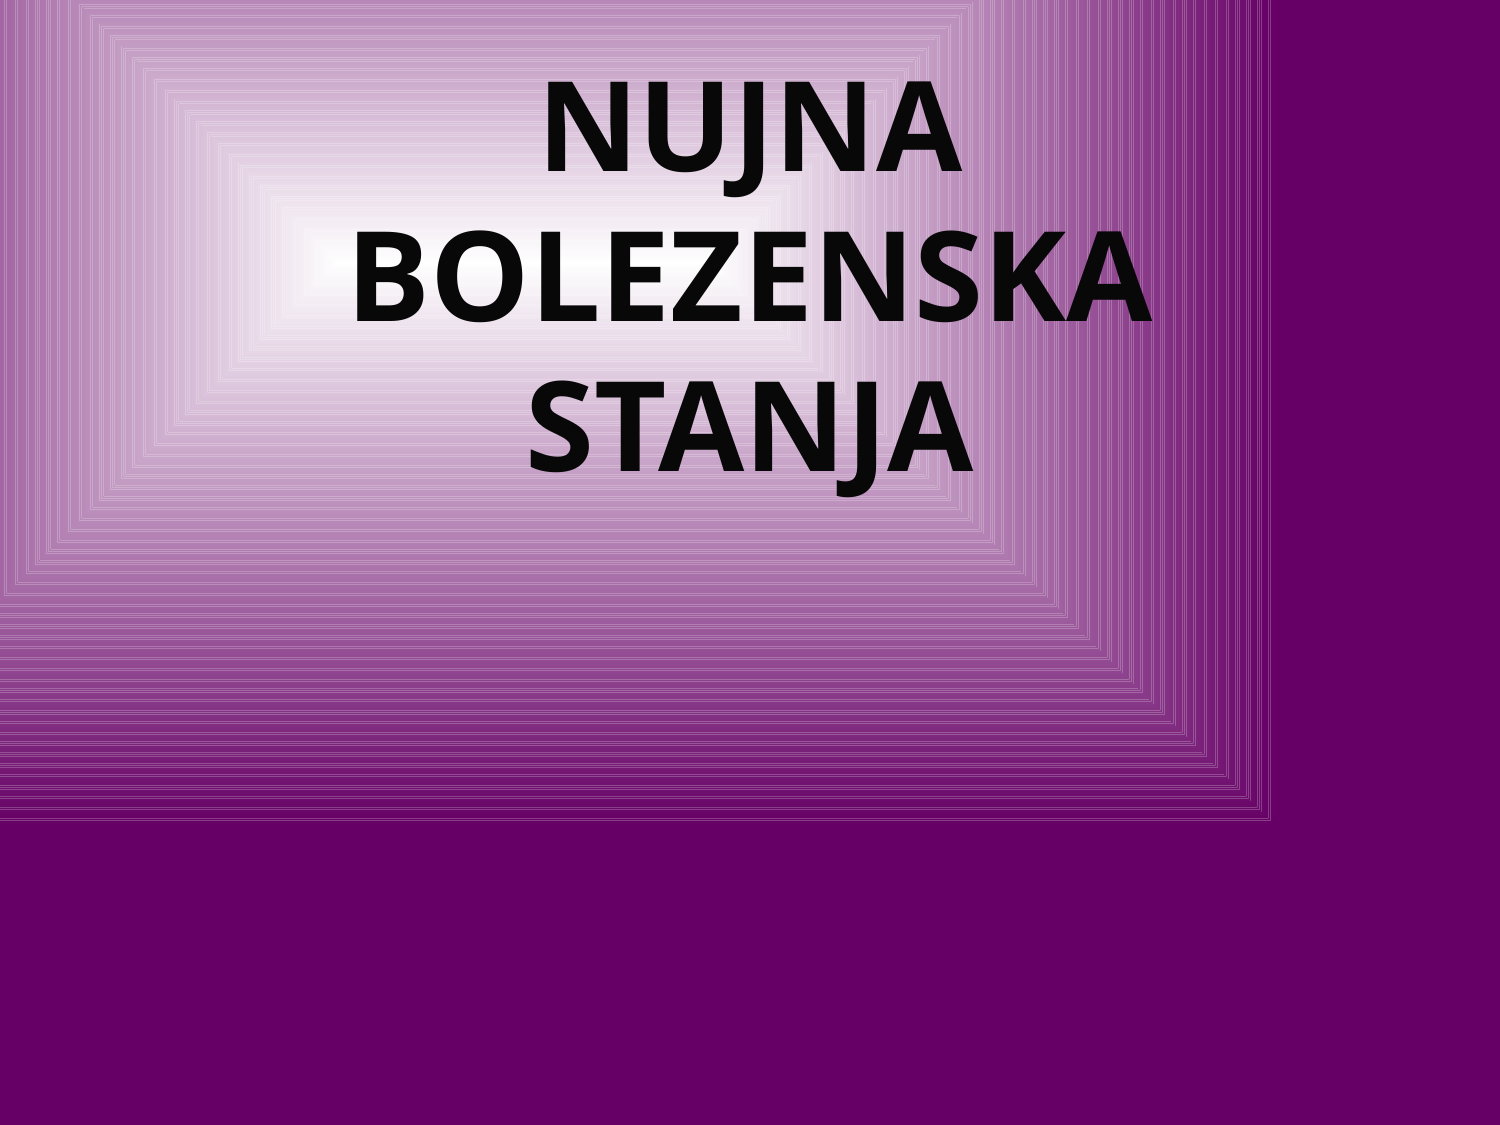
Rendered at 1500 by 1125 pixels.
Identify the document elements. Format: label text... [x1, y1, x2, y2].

title NUJNA BOLEZENSKA STANJA [112, 101, 1388, 591]
